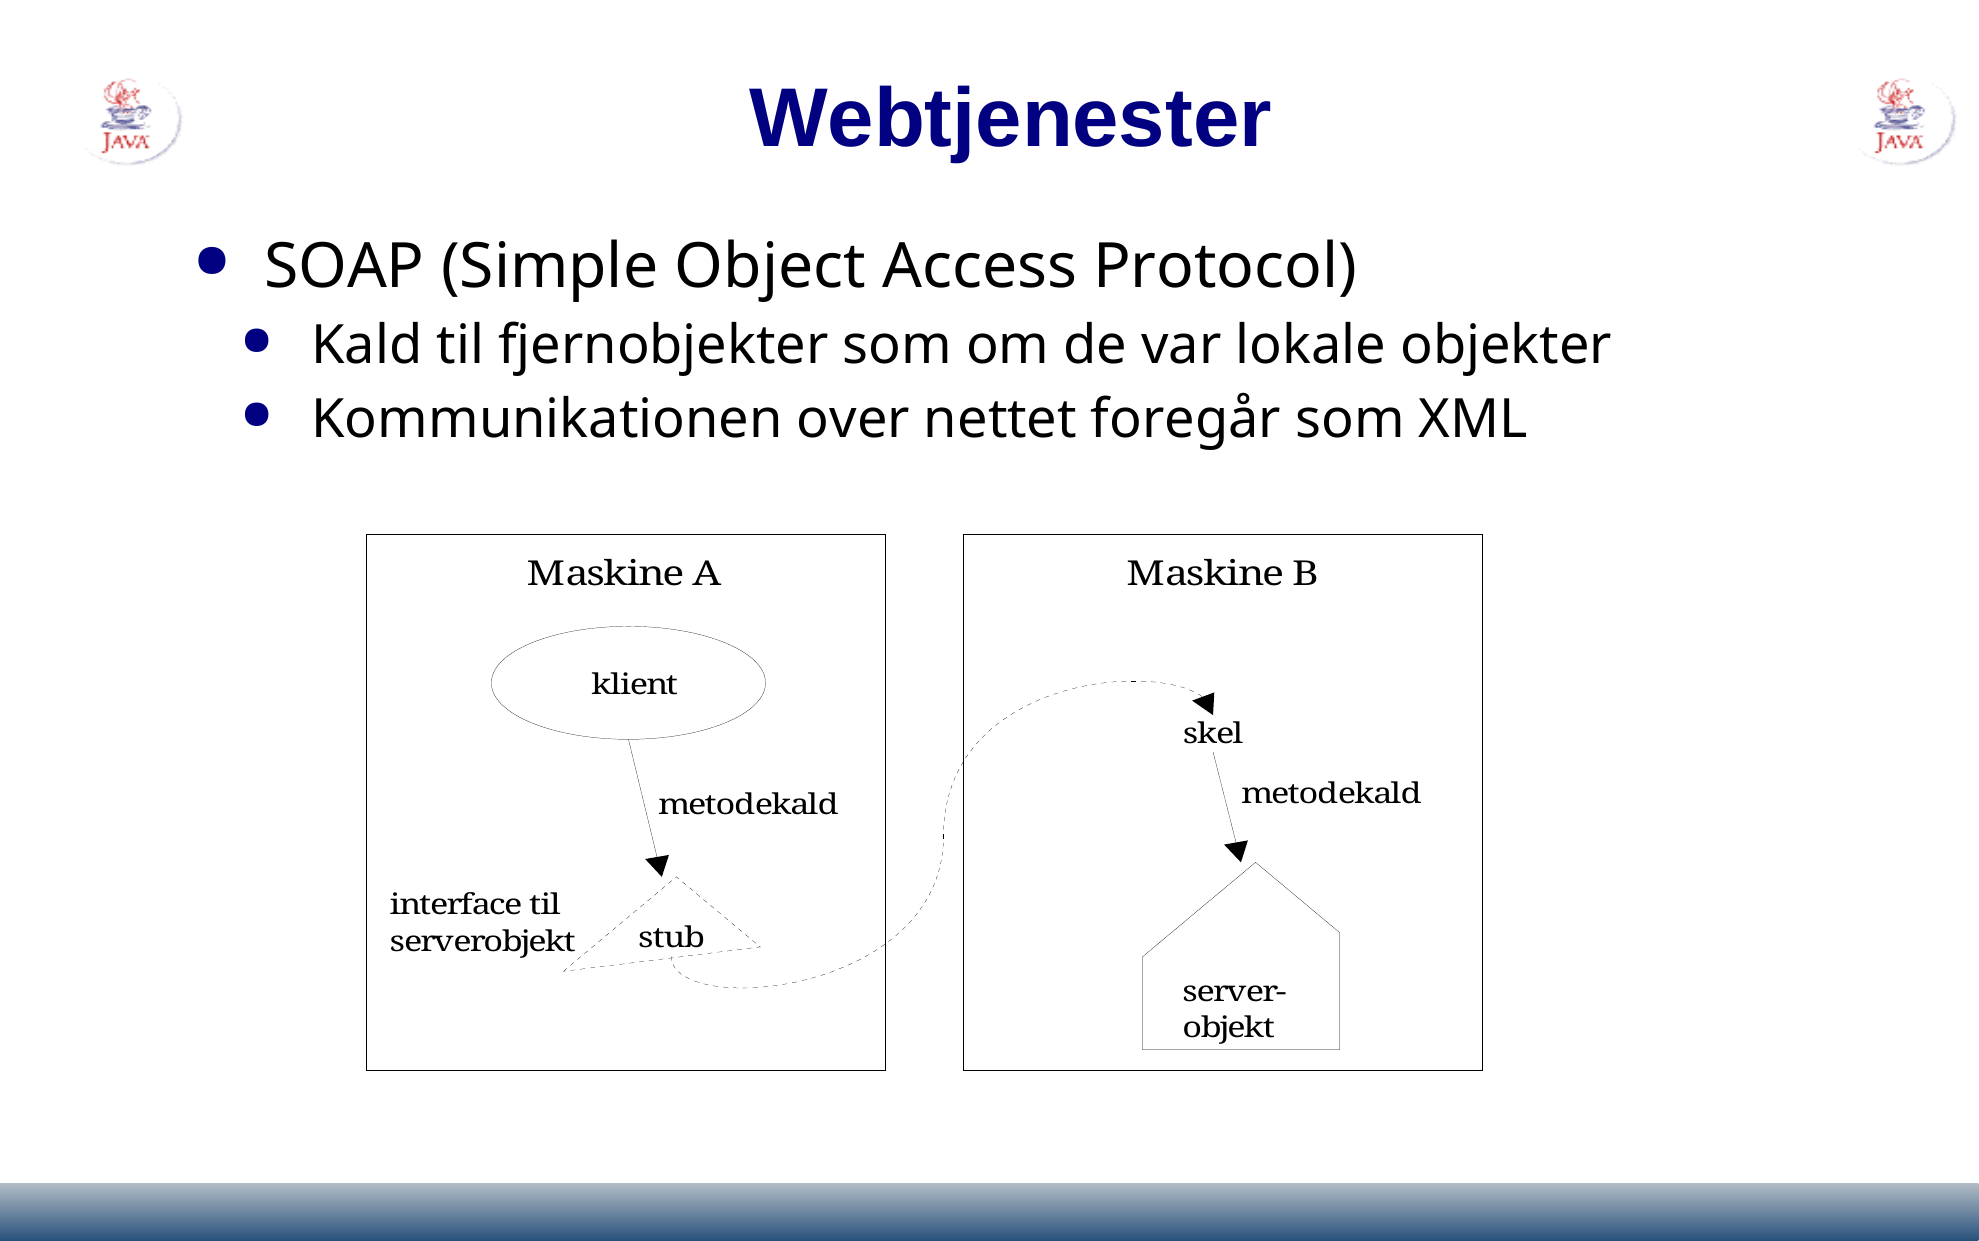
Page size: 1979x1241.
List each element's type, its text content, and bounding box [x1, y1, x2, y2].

title Webtjenester [186, 14, 1835, 222]
picture [69, 71, 186, 169]
list SOAP (Simple Object Access Protocol) Kald til fjernobjekter som om de var lokale objekter Kommunikationen over nettet foregår som XML [181, 220, 1833, 1238]
picture [1842, 71, 1961, 169]
chart [342, 525, 1544, 1079]
